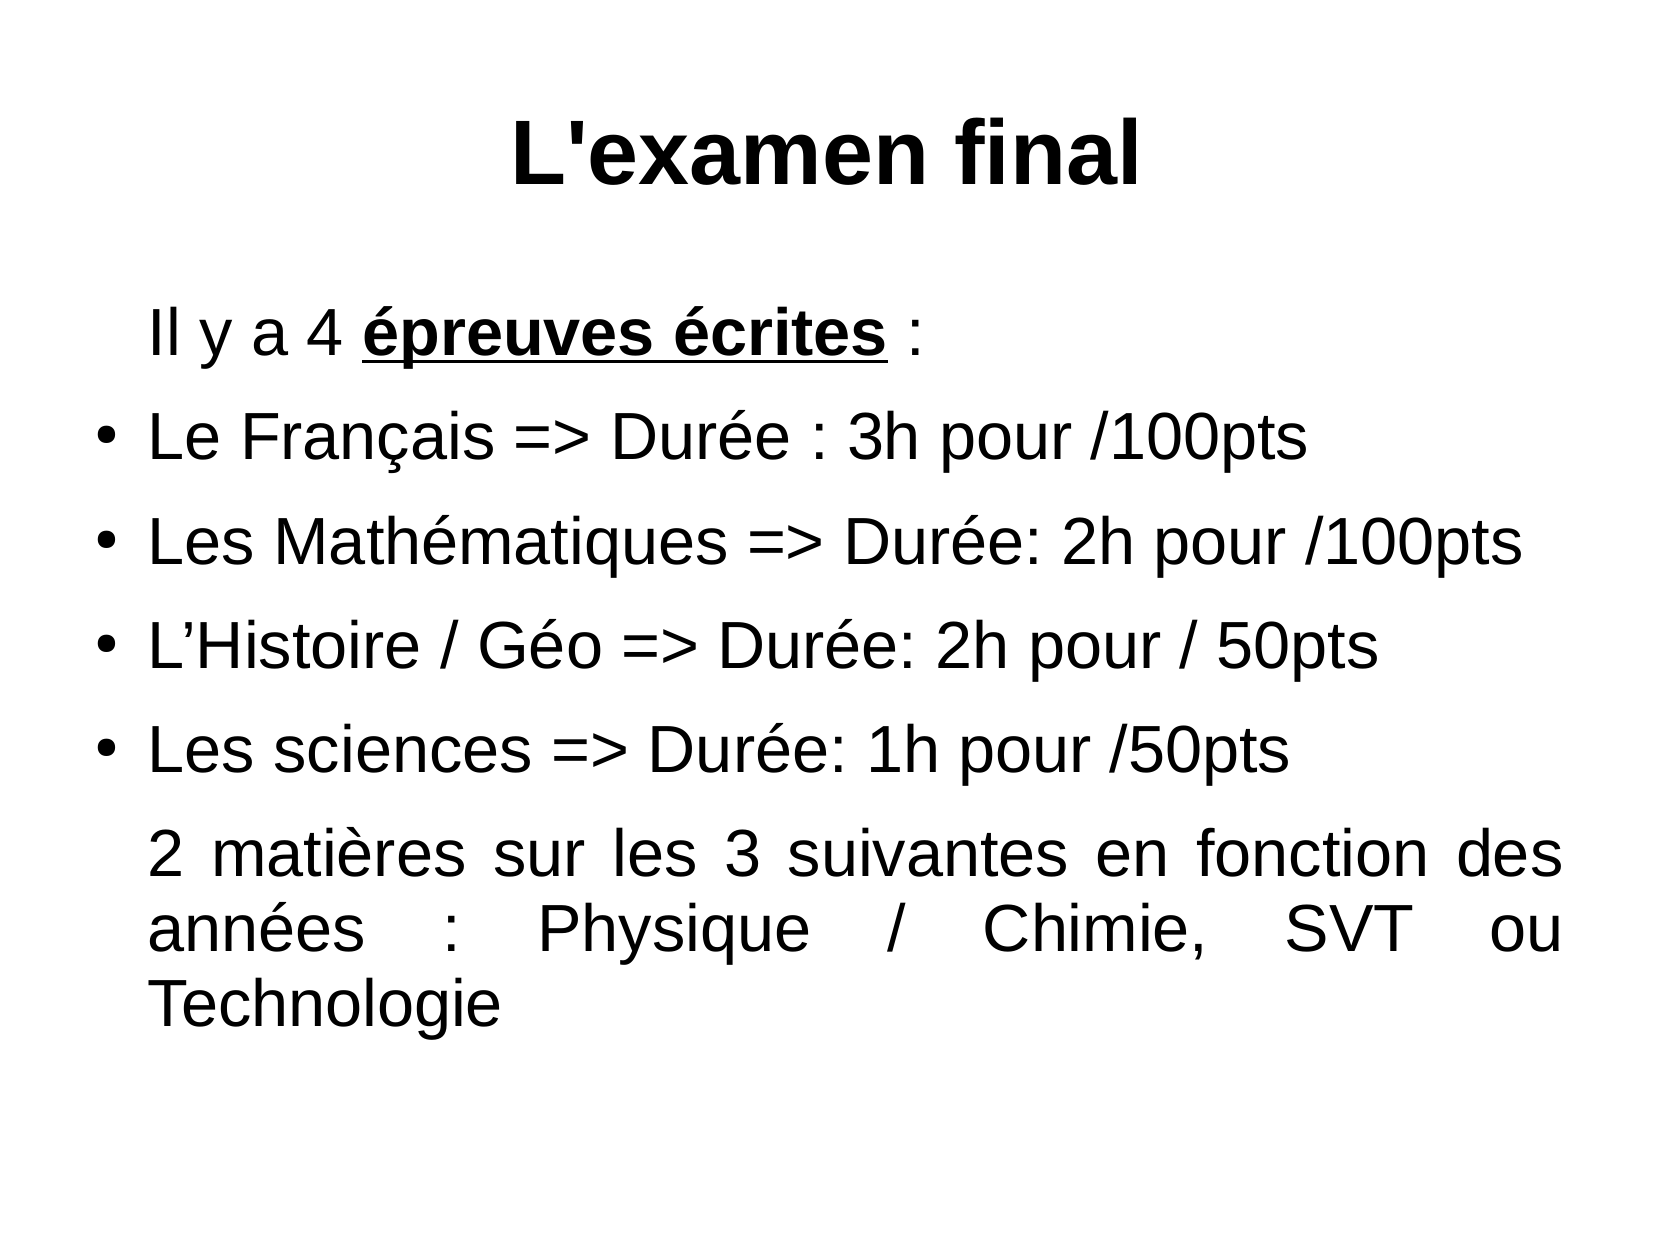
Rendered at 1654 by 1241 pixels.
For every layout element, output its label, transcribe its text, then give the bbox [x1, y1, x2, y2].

list Il y a 4 épreuves écrites : Le Français => Durée : 3h pour /100pts Les Mathématiques => Durée: 2h pour /100pts L’Histoire / Géo => Durée: 2h pour / 50pts Les sciences => Durée: 1h pour /50pts 2 matières sur les 3 suivantes en fonction des années : Physique / Chimie, SVT ou Technologie [76, 295, 1565, 1114]
title L'examen final [82, 49, 1571, 257]
